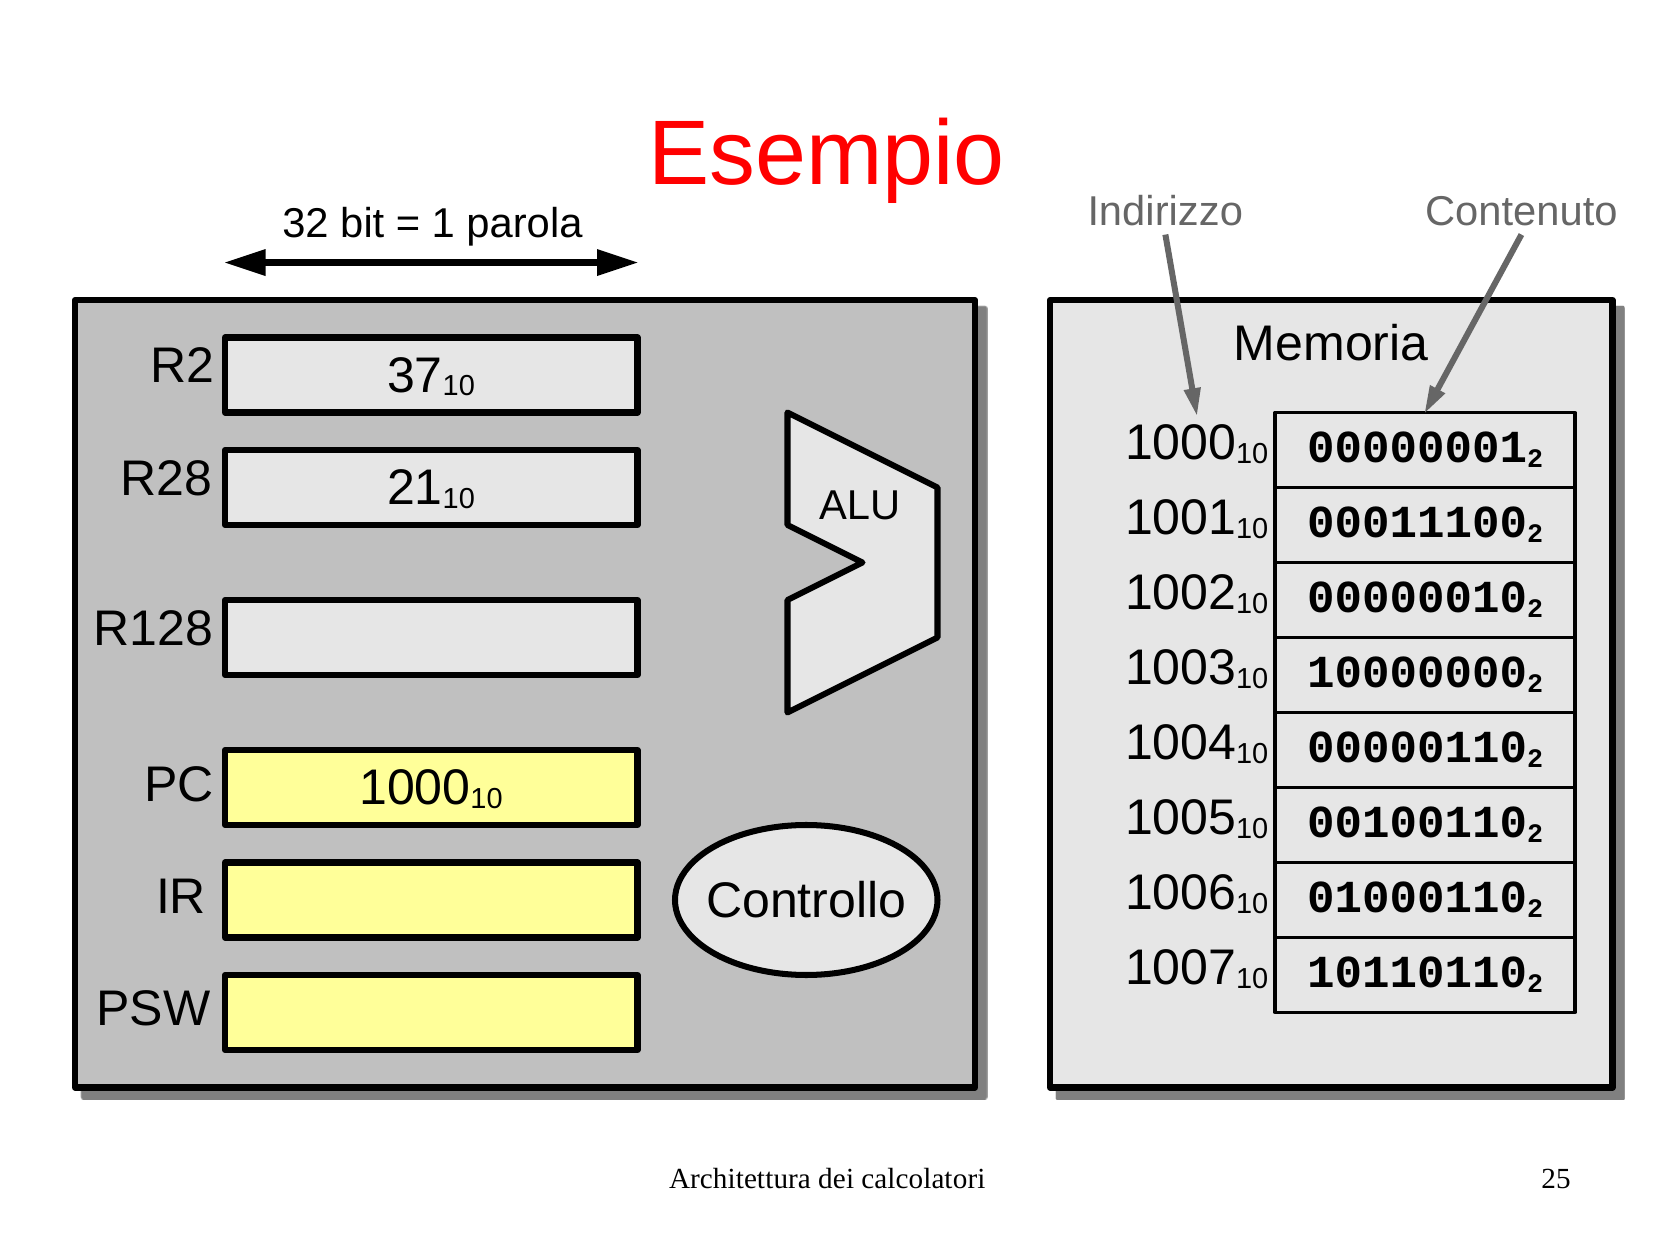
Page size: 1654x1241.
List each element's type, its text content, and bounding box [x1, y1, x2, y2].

text_box 100510 [1125, 789, 1269, 863]
text_box PC [144, 755, 214, 813]
text_box 100110 [1125, 489, 1269, 563]
text_box PSW [96, 980, 211, 1037]
text_box 100310 [1125, 639, 1269, 713]
text_box 000000102 [1275, 562, 1576, 637]
text_box 100010 [1125, 414, 1269, 488]
text_box 100210 [1125, 564, 1269, 638]
text_box 100710 [1125, 939, 1269, 1013]
text_box 2110 [225, 450, 638, 526]
text_box Memoria [1050, 300, 1613, 1088]
text_box 100610 [1125, 864, 1269, 938]
text_box 100010 [225, 750, 638, 826]
text_box 000001102 [1275, 712, 1576, 787]
text_box R28 [120, 450, 213, 507]
text_box 3710 [225, 337, 638, 413]
text_box Contenuto [1571, 187, 1618, 235]
text_box ALU [819, 481, 918, 538]
text_box 101101102 [1275, 937, 1576, 1013]
text_box 100410 [1125, 714, 1269, 788]
text_box 100000002 [1275, 637, 1576, 712]
text_box 000000012 [1275, 412, 1576, 487]
text_box IR [155, 868, 207, 925]
title Esempio [82, 49, 1571, 257]
text_box Controllo [675, 825, 938, 976]
text_box 010001102 [1275, 862, 1576, 937]
text_box 001001102 [1275, 787, 1576, 862]
text_box 000111002 [1275, 487, 1576, 562]
text_box R2 [150, 337, 214, 394]
text_box [75, 300, 976, 1088]
text_box R128 [93, 600, 214, 657]
